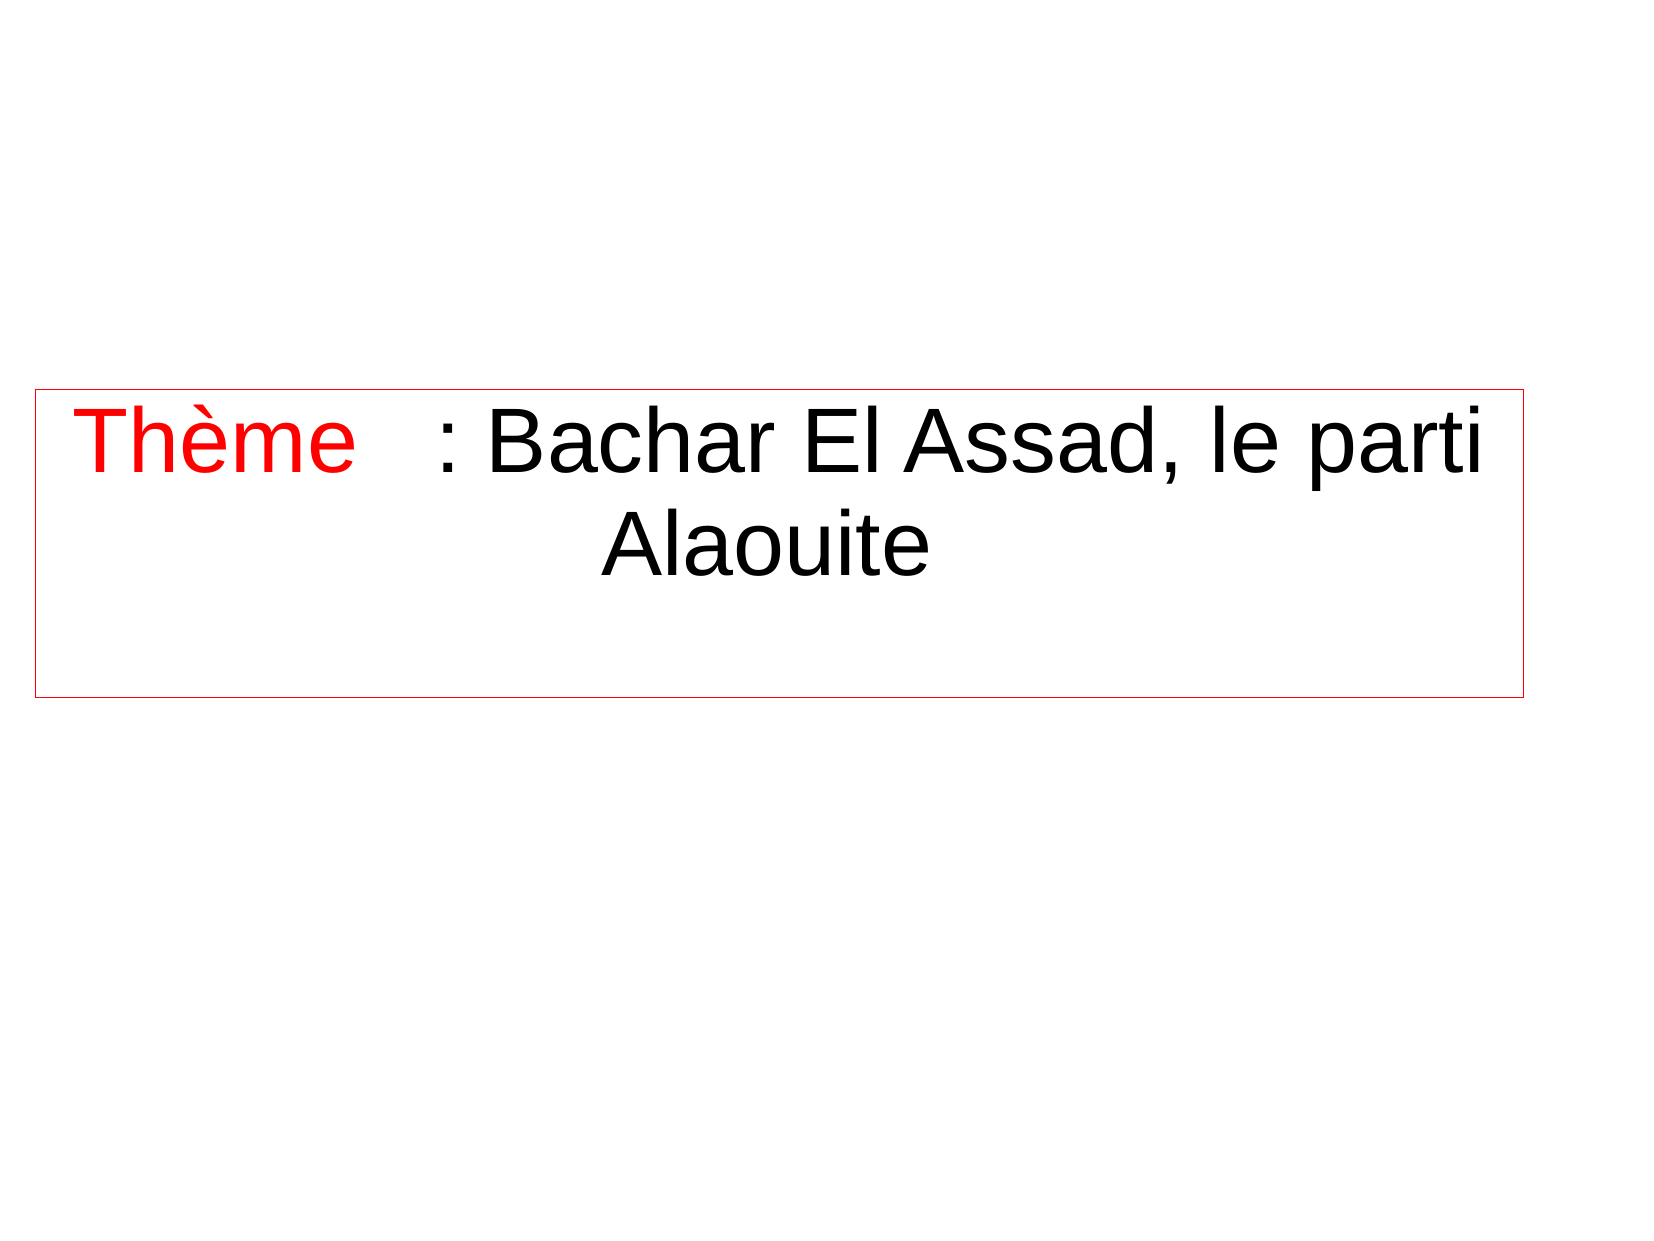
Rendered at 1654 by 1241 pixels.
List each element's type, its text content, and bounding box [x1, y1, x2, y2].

title Thème : Bachar El Assad, le parti Alaouite [35, 389, 1524, 698]
